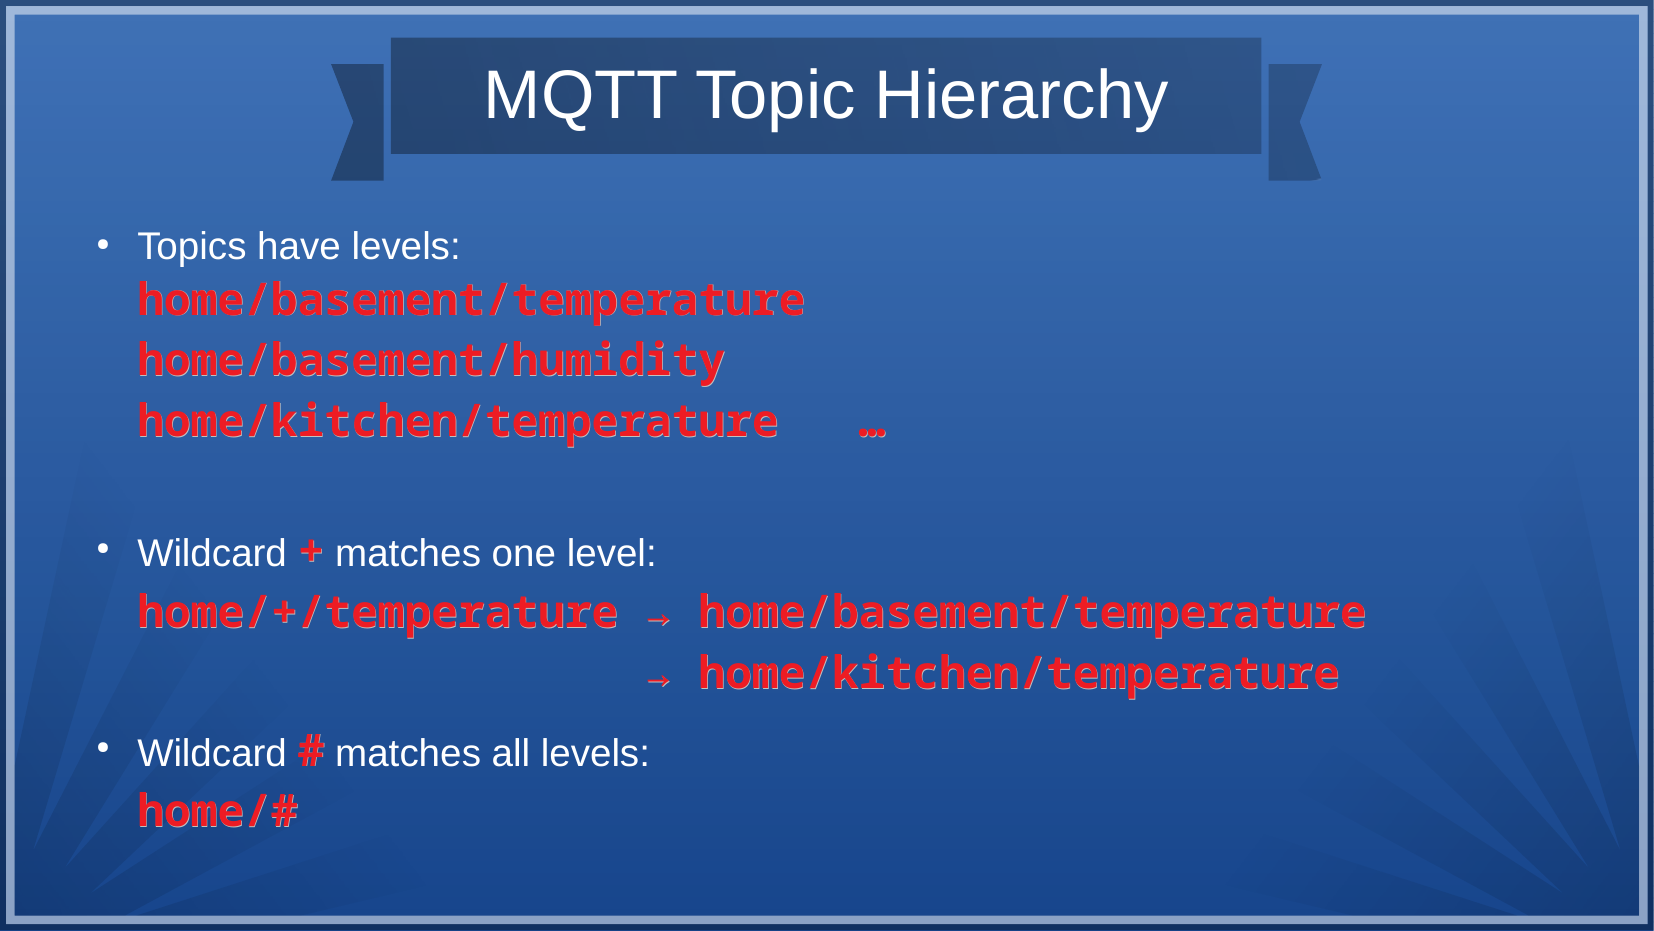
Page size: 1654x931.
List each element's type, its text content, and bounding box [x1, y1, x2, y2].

title MQTT Topic Hierarchy [389, 35, 1264, 154]
list Topics have levels: home/basement/temperature home/basement/humidity home/kitchen/temperature … Wildcard + matches one level: home/+/temperature → home/basement/temperature → home/kitchen/temperature Wildcard # matches all levels: home/# [82, 224, 1571, 848]
